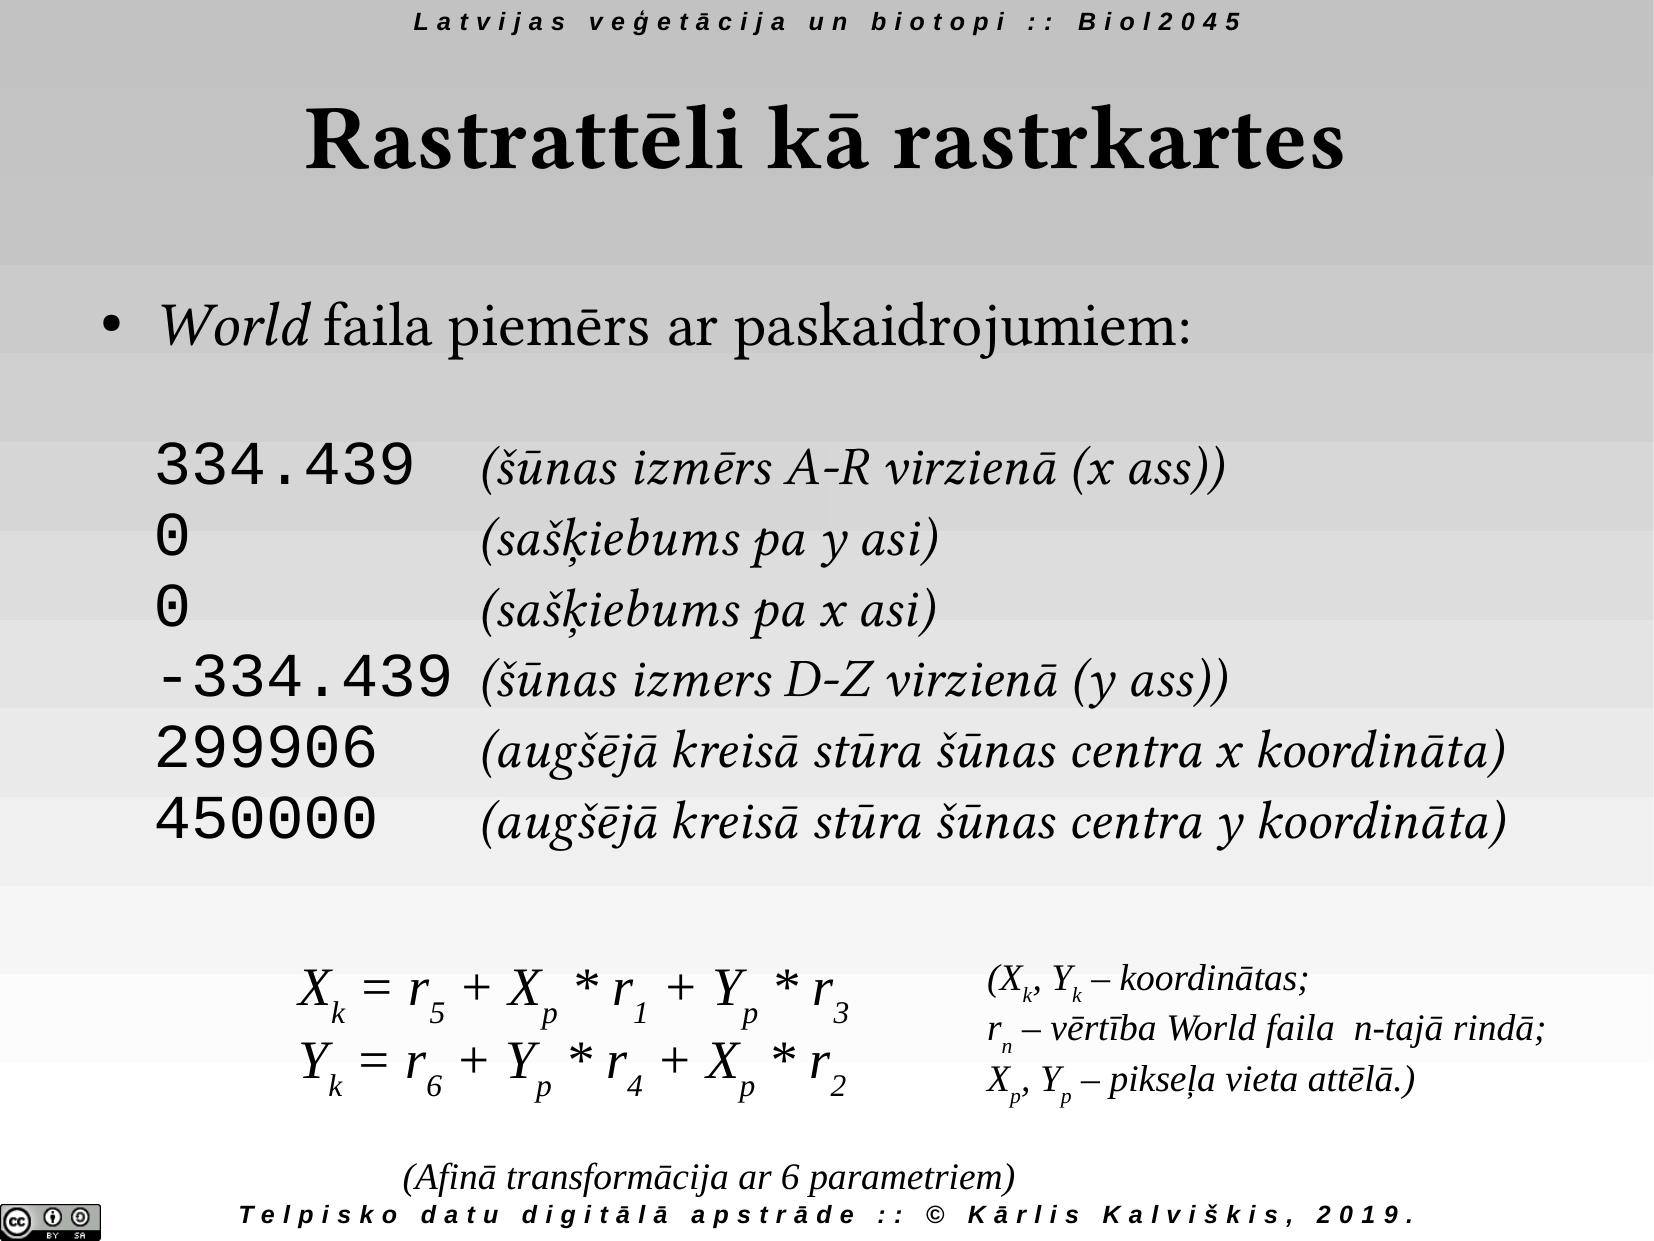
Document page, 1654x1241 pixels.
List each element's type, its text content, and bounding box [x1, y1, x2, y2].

title Rastrattēli kā rastrkartes [29, 43, 1625, 234]
text_box (Xk, Yk – koordinātas; rn – vērtība World faila n-tajā rindā; Xp, Yp – pikseļa vieta attēlā.) [972, 949, 1563, 1116]
list World faila piemērs ar paskaidrojumiem: 334.439 (šūnas izmērs A-R virzienā (x ass)) 0 (sašķiebums pa y asi) 0 (sašķiebums pa x asi) -334.439 (šūnas izmers D-Z virzienā (y ass)) 299906 (augšējā kreisā stūra šūnas centra x koordināta) 450000 (augšējā kreisā stūra šūnas centra y koordināta) [82, 289, 1571, 1098]
text_box Xk = r5 + Xp * r1 + Yp * r3 Yk = r6 + Yp * r4 + Xp * r2 [283, 949, 875, 1111]
text_box (Afinā transformācija ar 6 parametriem) [387, 1148, 1031, 1205]
picture [0, 0, 1654, 1241]
